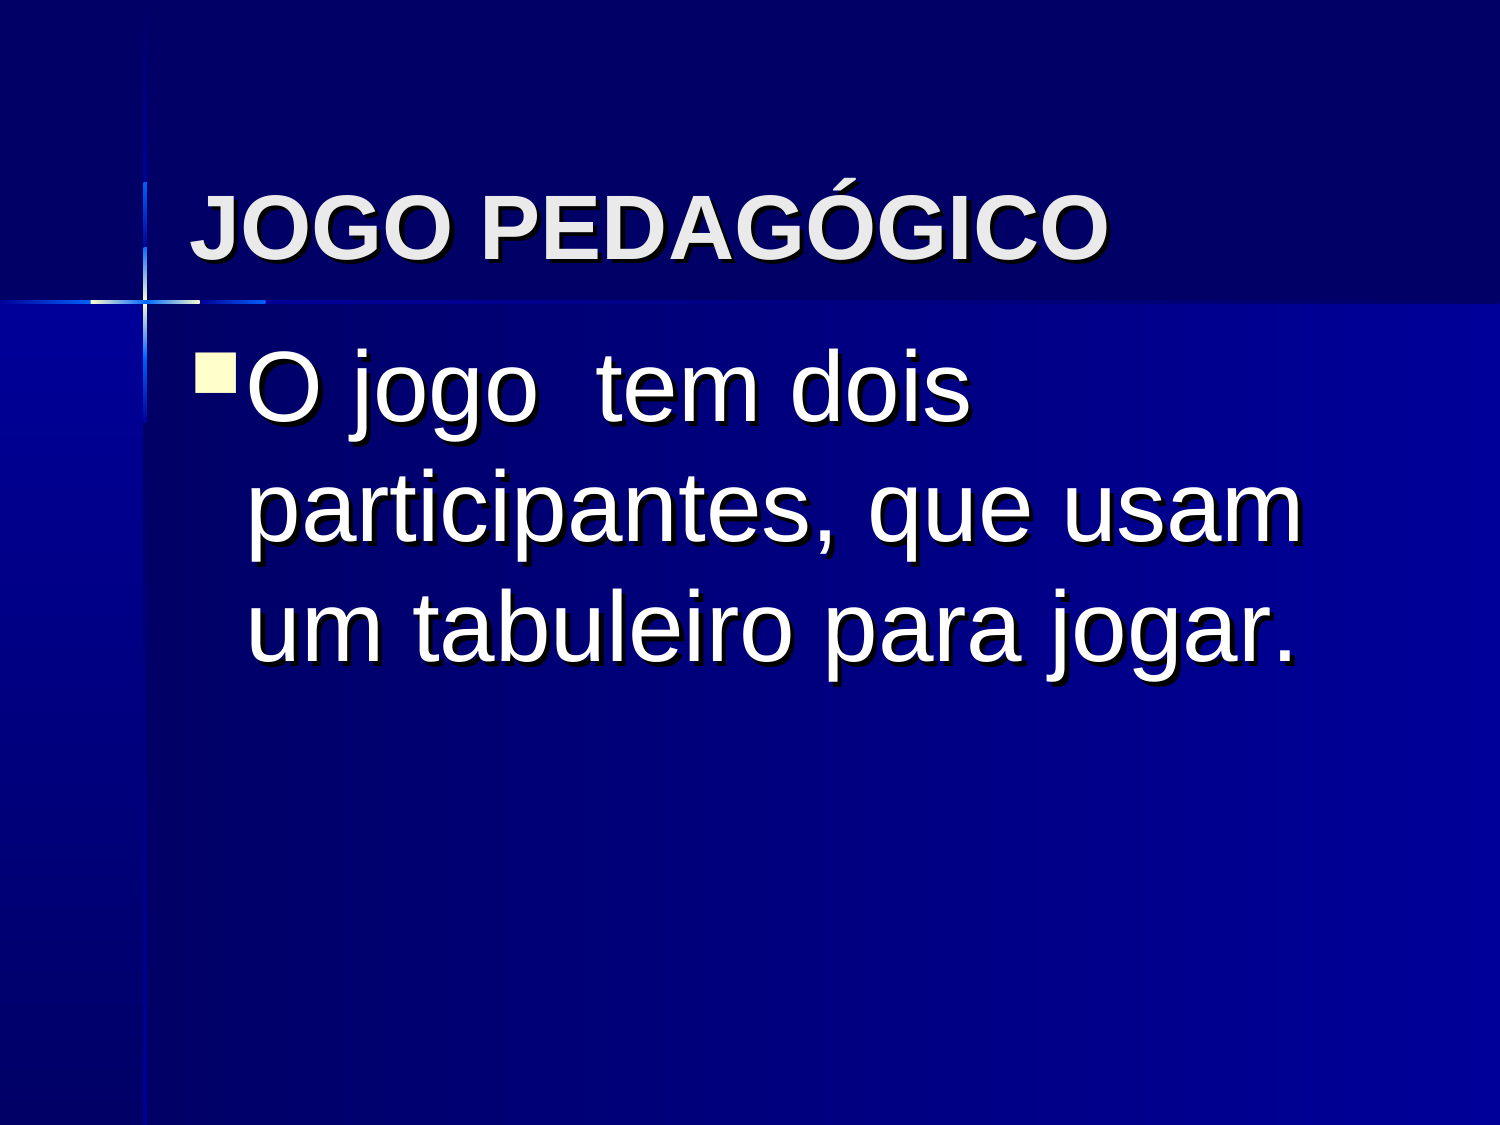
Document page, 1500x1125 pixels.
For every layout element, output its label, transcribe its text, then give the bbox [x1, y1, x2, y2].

list O jogo tem dois participantes, que usam um tabuleiro para jogar. [174, 314, 1413, 1035]
title JOGO PEDAGÓGICO [174, 49, 1413, 286]
